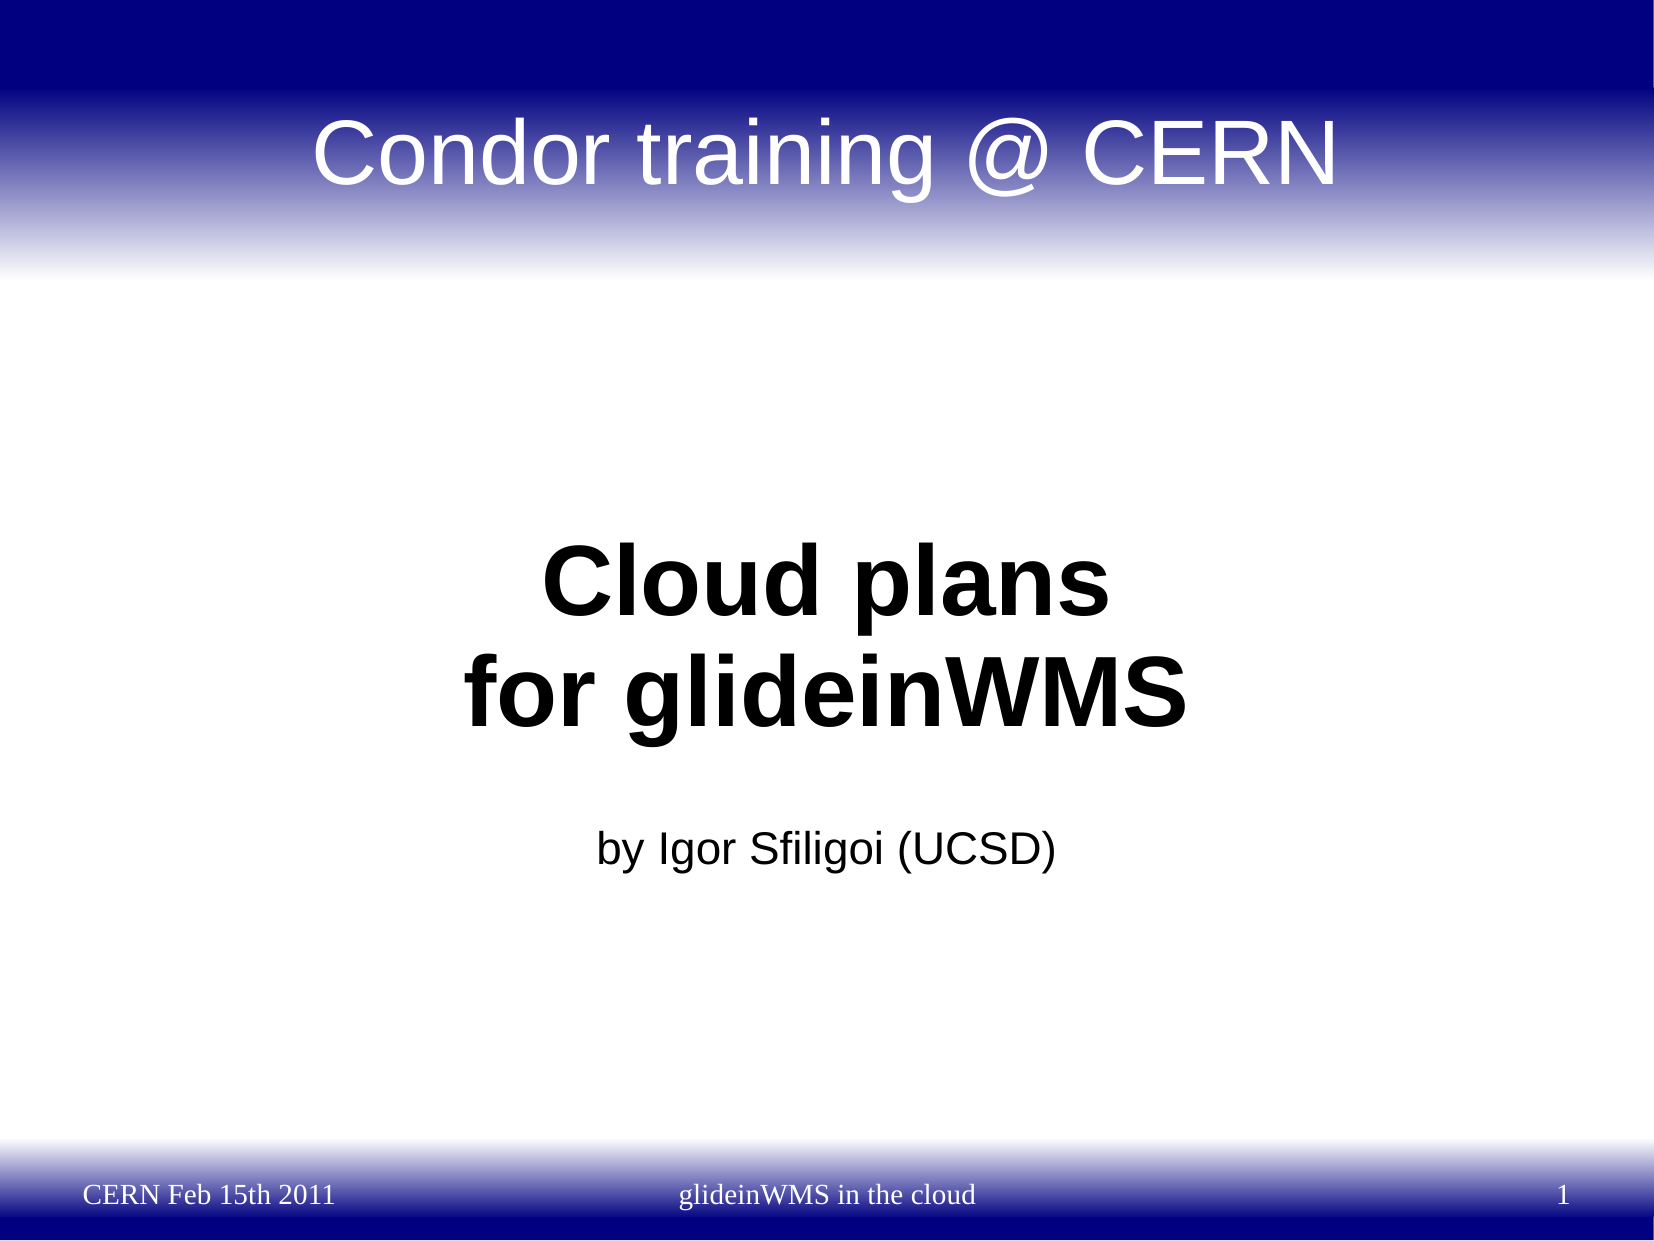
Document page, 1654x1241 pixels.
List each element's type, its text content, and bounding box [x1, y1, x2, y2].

subtitle Cloud plans for glideinWMS by Igor Sfiligoi (UCSD) [82, 297, 1571, 1102]
title Condor training @ CERN [82, 56, 1571, 250]
